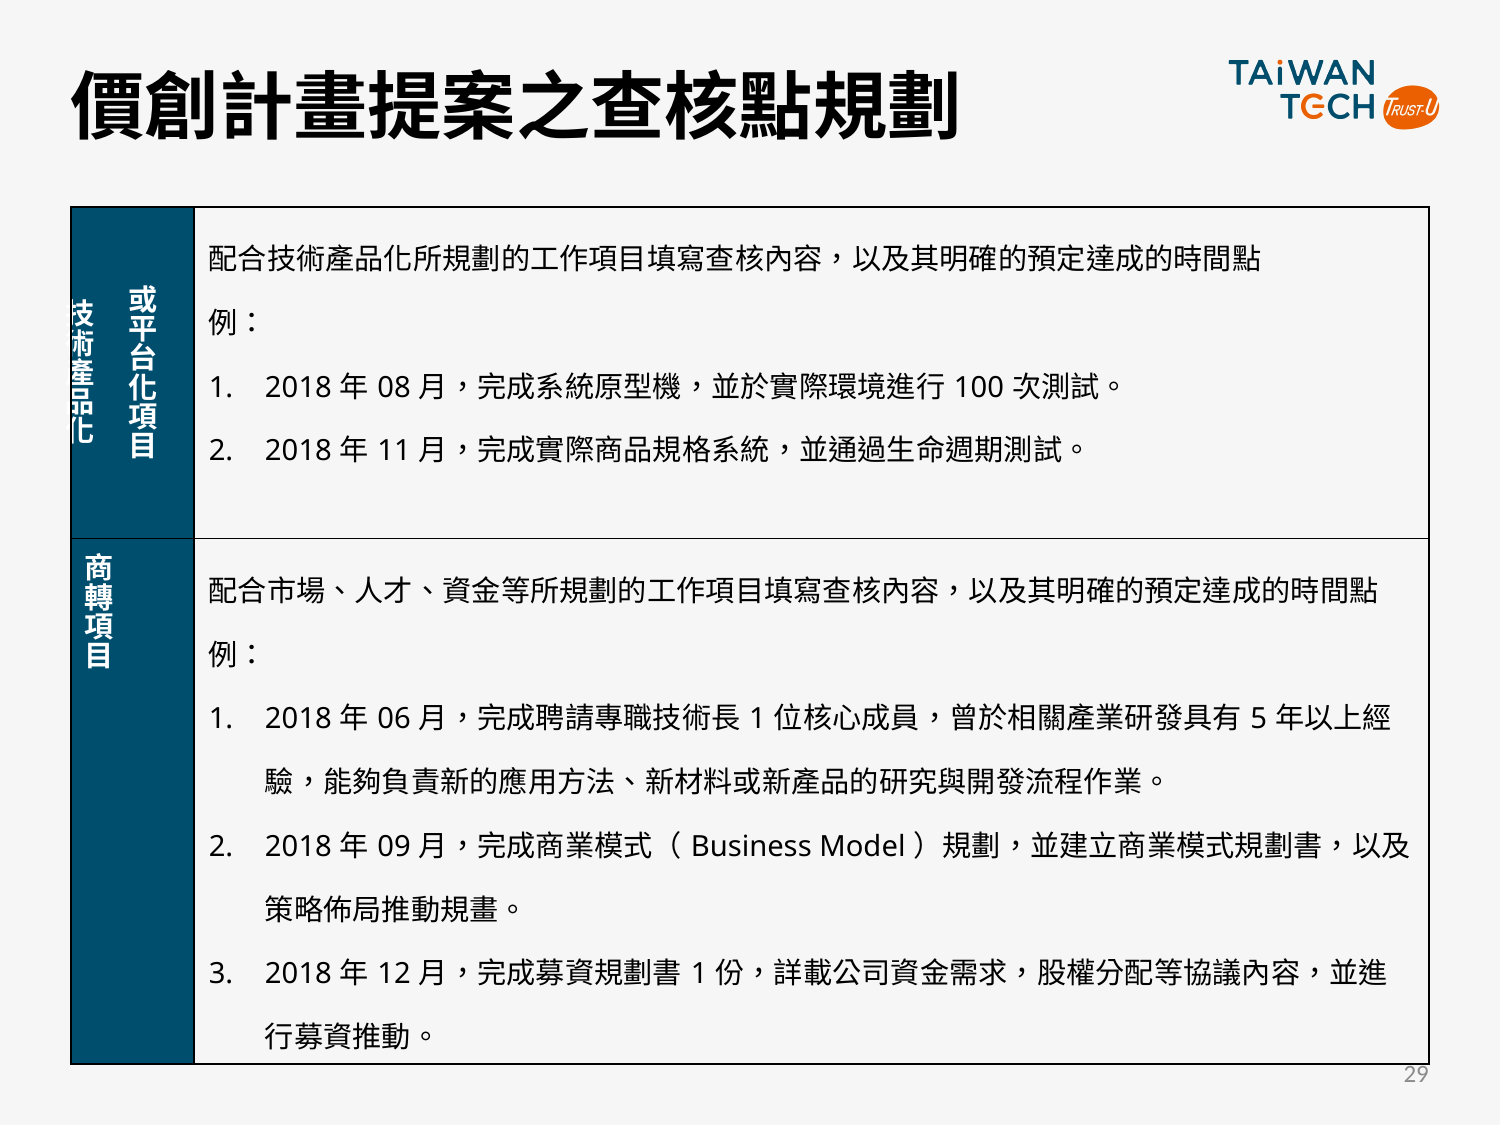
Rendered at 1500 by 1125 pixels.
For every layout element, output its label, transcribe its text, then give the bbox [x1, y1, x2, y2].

table_cell 商轉項目 [72, 539, 193, 1063]
title 價創計畫提案之查核點規劃 [55, 33, 1444, 156]
table_header 配合技術產品化所規劃的工作項目填寫查核內容，以及其明確的預定達成的時間點 例： 2018年08月，完成系統原型機，並於實際環境進行100次測試。 2018年11月，完成實際商品規格系統，並通過生命週期測試。 [195, 208, 1428, 538]
slide_number <編號> [1106, 1042, 1445, 1103]
table_cell 配合市場、人才、資金等所規劃的工作項目填寫查核內容，以及其明確的預定達成的時間點 例： 2018年06月，完成聘請專職技術長1位核心成員，曾於相關產業研發具有5年以上經驗，能夠負責新的應用方法、新材料或新產品的研究與開發流程作業。 2018年09月，完成商業模式（Business Model）規劃，並建立商業模式規劃書，以及策略佈局推動規畫。 2018年12月，完成募資規劃書1份，詳載公司資金需求，股權分配等協議內容，並進行募資推動。 [195, 539, 1428, 1063]
table_header 或平台化項目 技術產品化 [72, 208, 193, 538]
